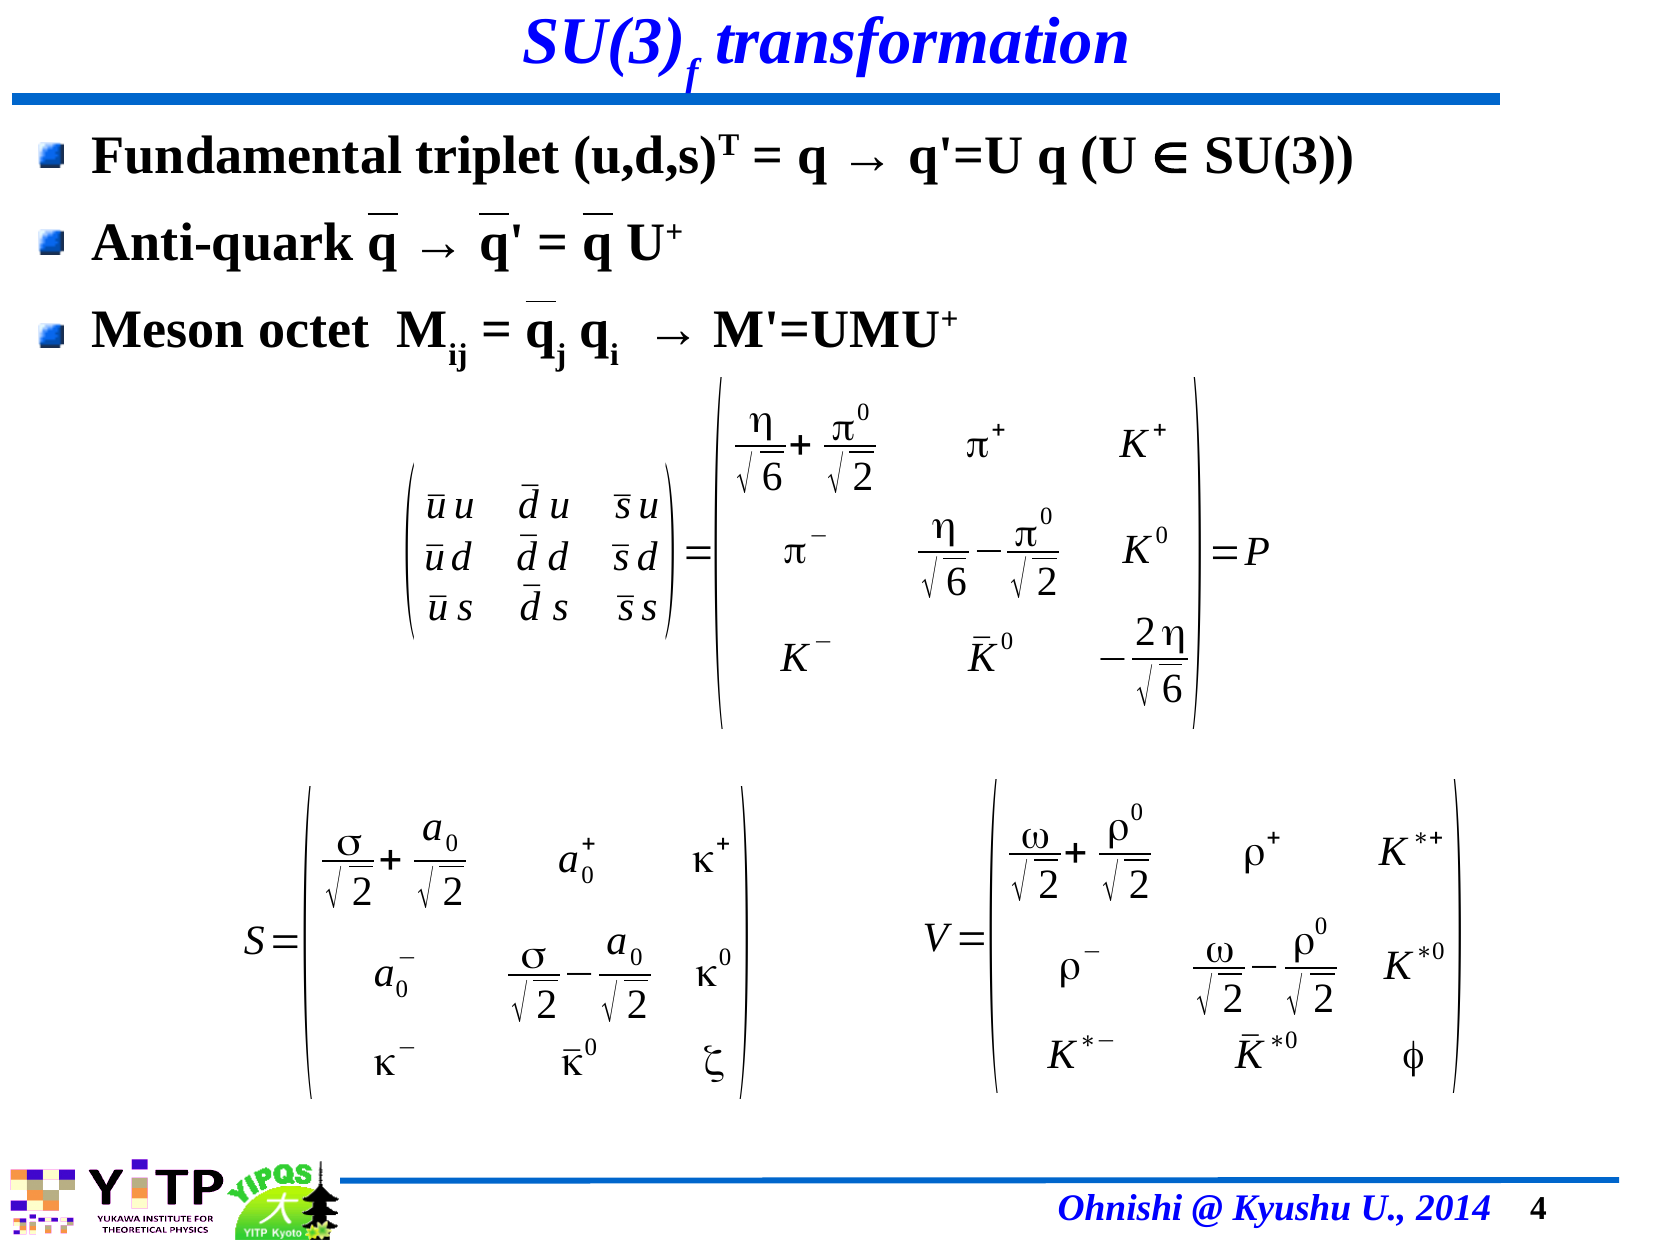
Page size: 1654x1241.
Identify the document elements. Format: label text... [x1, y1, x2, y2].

chart [396, 377, 1279, 729]
title SU(3)f transformation [0, 0, 1654, 99]
list Fundamental triplet (u,d,s)T = q → q'=U q (U  SU(3)) Anti-quark q → q' = q U+ Meson octet Mij = qj qi → M'=UMU+ [20, 124, 1621, 1137]
chart [236, 786, 764, 1099]
chart [916, 779, 1477, 1093]
picture [0, 1154, 340, 1241]
